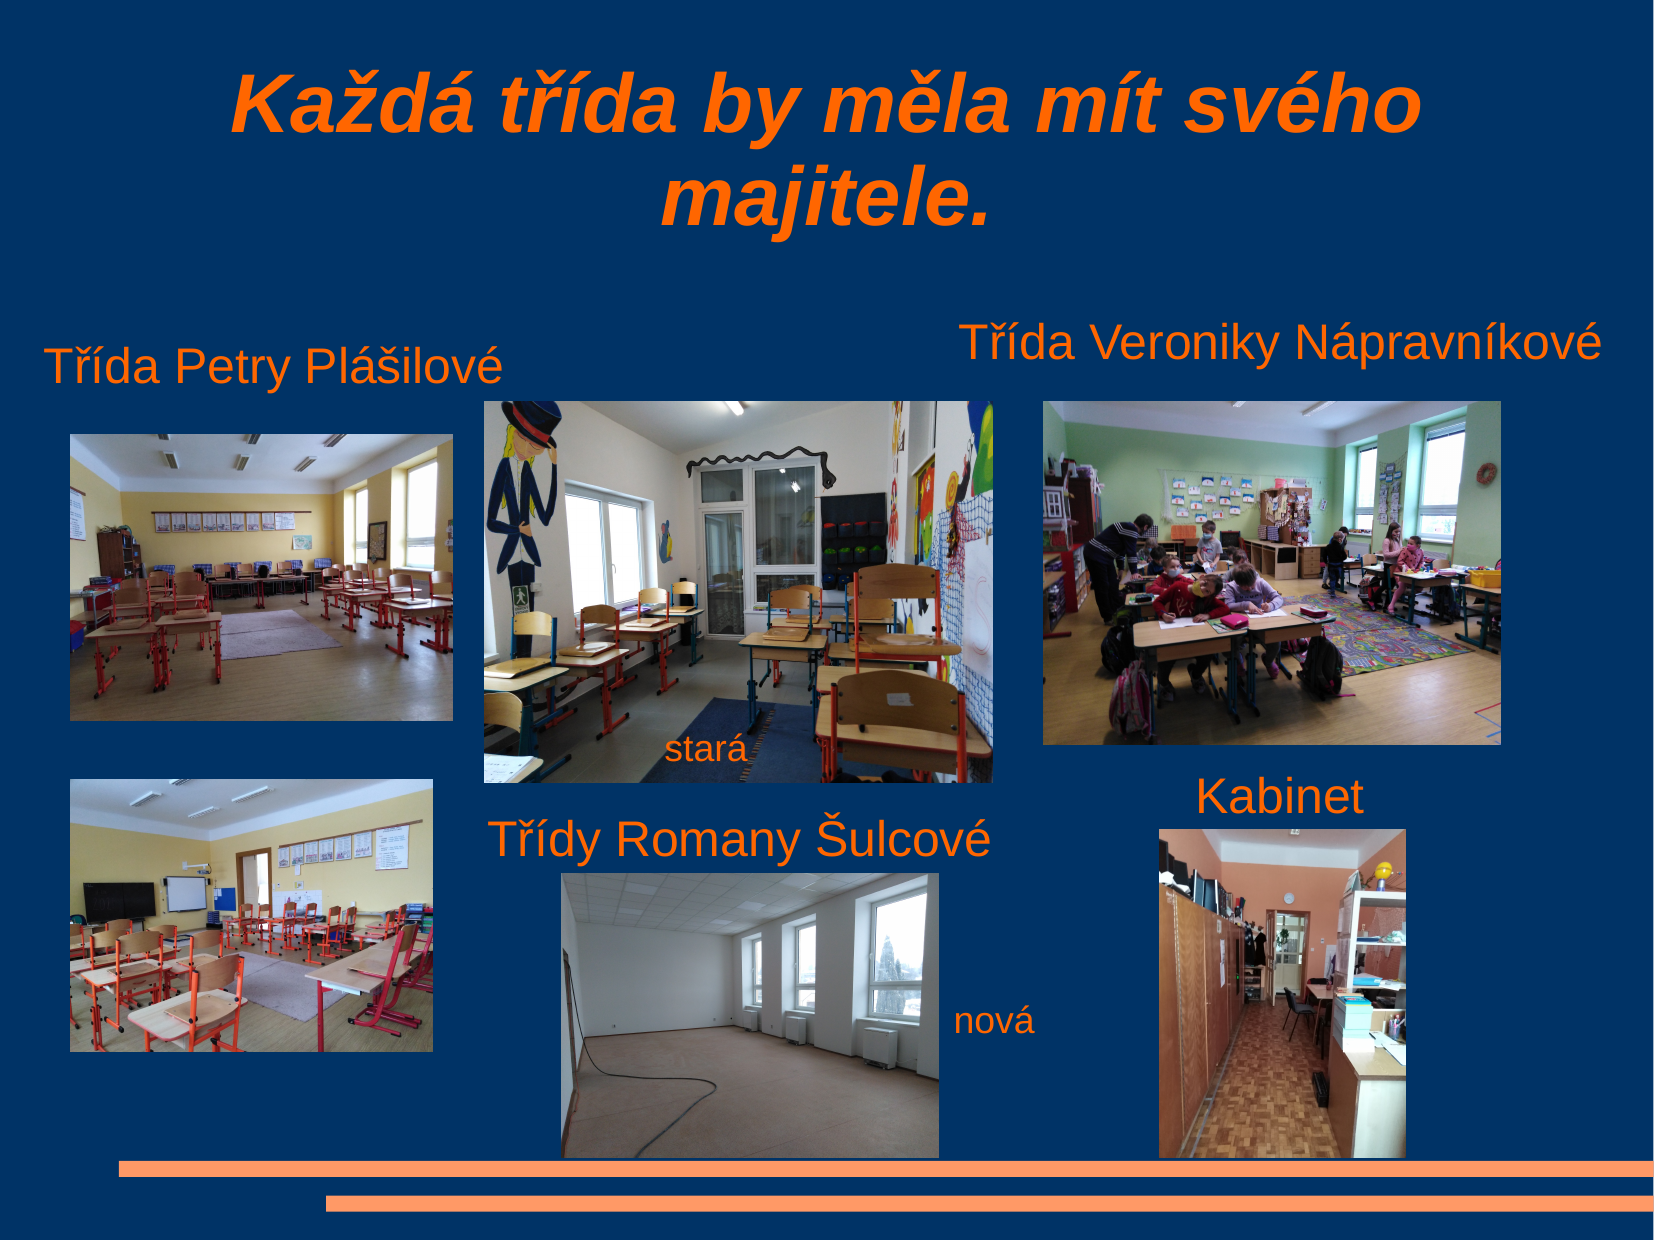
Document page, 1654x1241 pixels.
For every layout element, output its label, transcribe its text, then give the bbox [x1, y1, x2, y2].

picture [1159, 829, 1406, 1158]
picture [70, 779, 433, 1052]
text_box stará [649, 720, 763, 778]
picture [1043, 401, 1501, 745]
picture [561, 873, 939, 1158]
text_box Třída Petry Plášilové [29, 330, 520, 402]
text_box Třídy Romany Šulcové [472, 803, 1016, 875]
text_box nová [938, 992, 1050, 1049]
picture [70, 434, 453, 721]
text_box Kabinet [1181, 761, 1381, 829]
title Každá třída by měla mít svého majitele. [121, 46, 1534, 254]
text_box Třída Veroniky Nápravníkové [943, 307, 1619, 378]
picture [484, 401, 993, 783]
